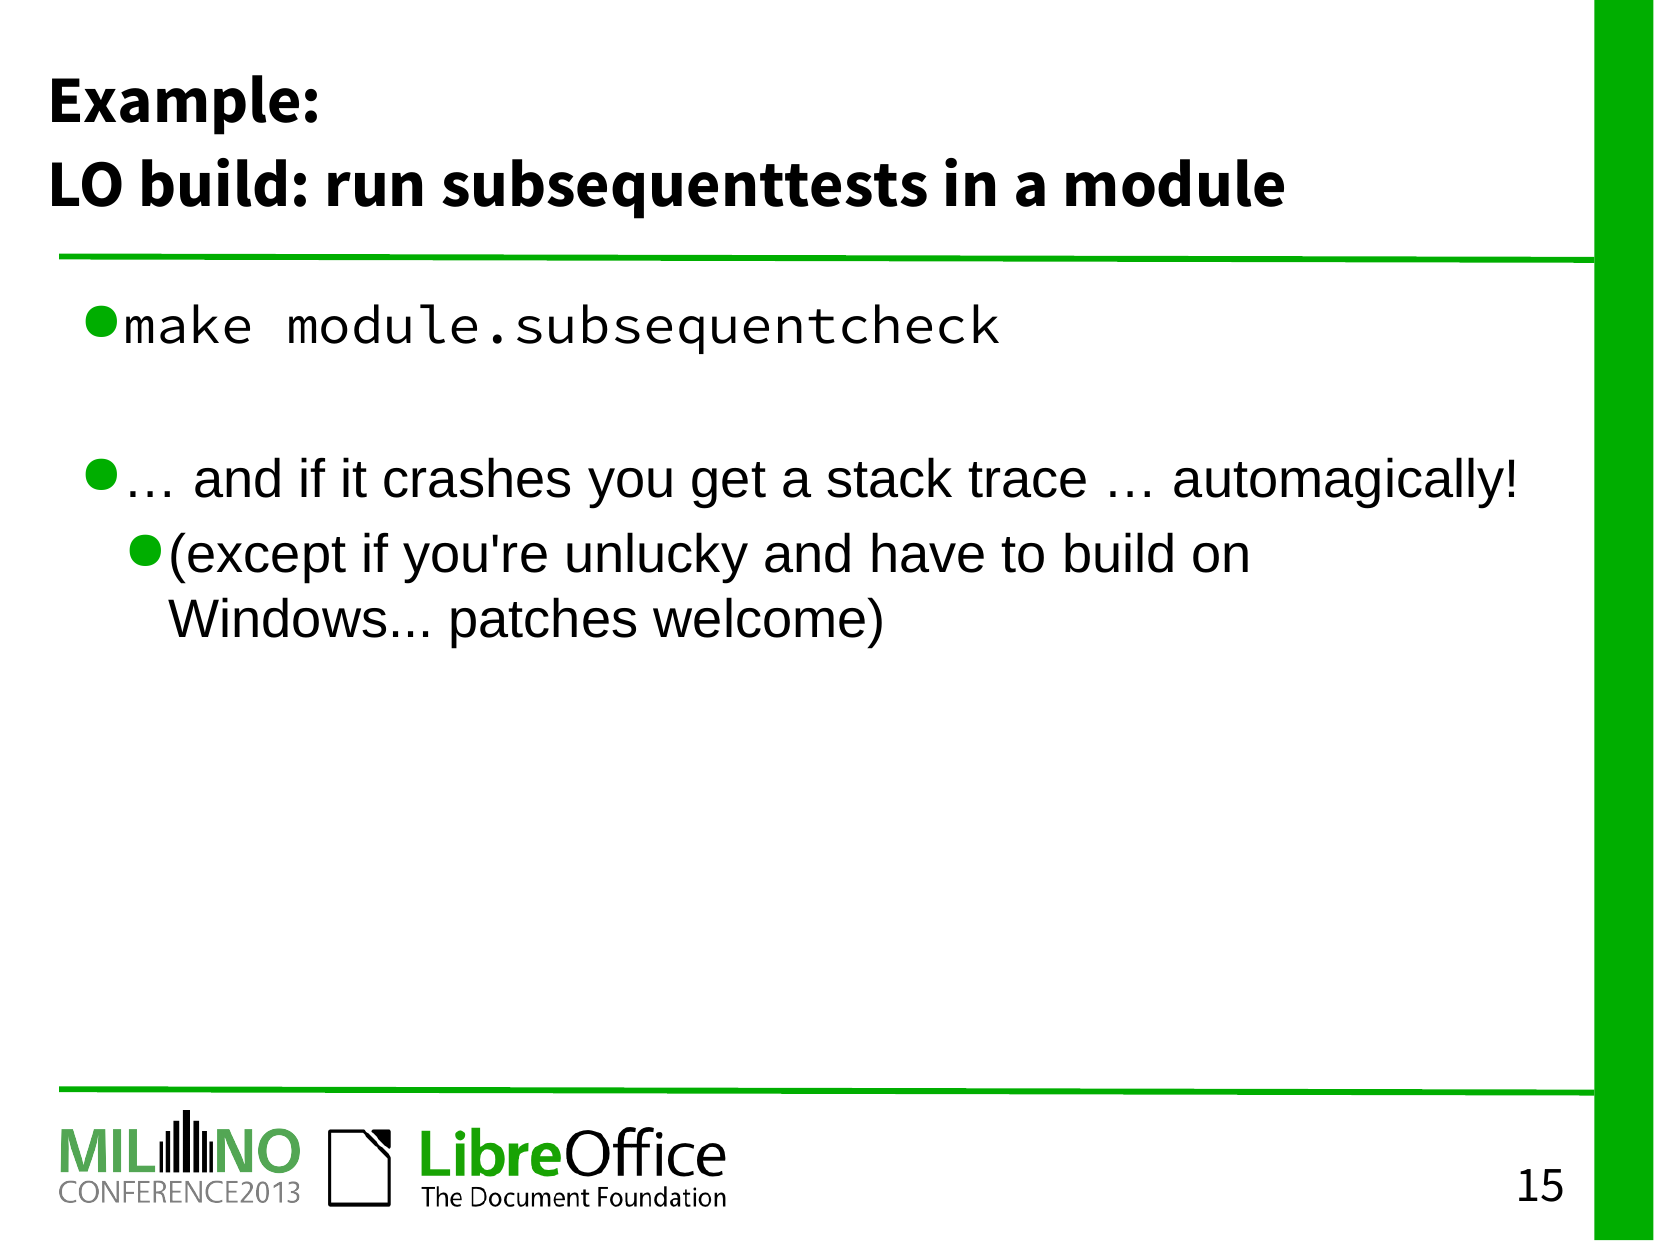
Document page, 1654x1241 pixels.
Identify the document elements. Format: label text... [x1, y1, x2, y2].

picture [59, 1093, 756, 1241]
title Example: LO build: run subsequenttests in a module [47, 56, 1583, 225]
list make module.subsequentcheck … and if it crashes you get a stack trace … automagically! (except if you're unlucky and have to build on Windows... patches welcome) [35, 290, 1524, 1010]
